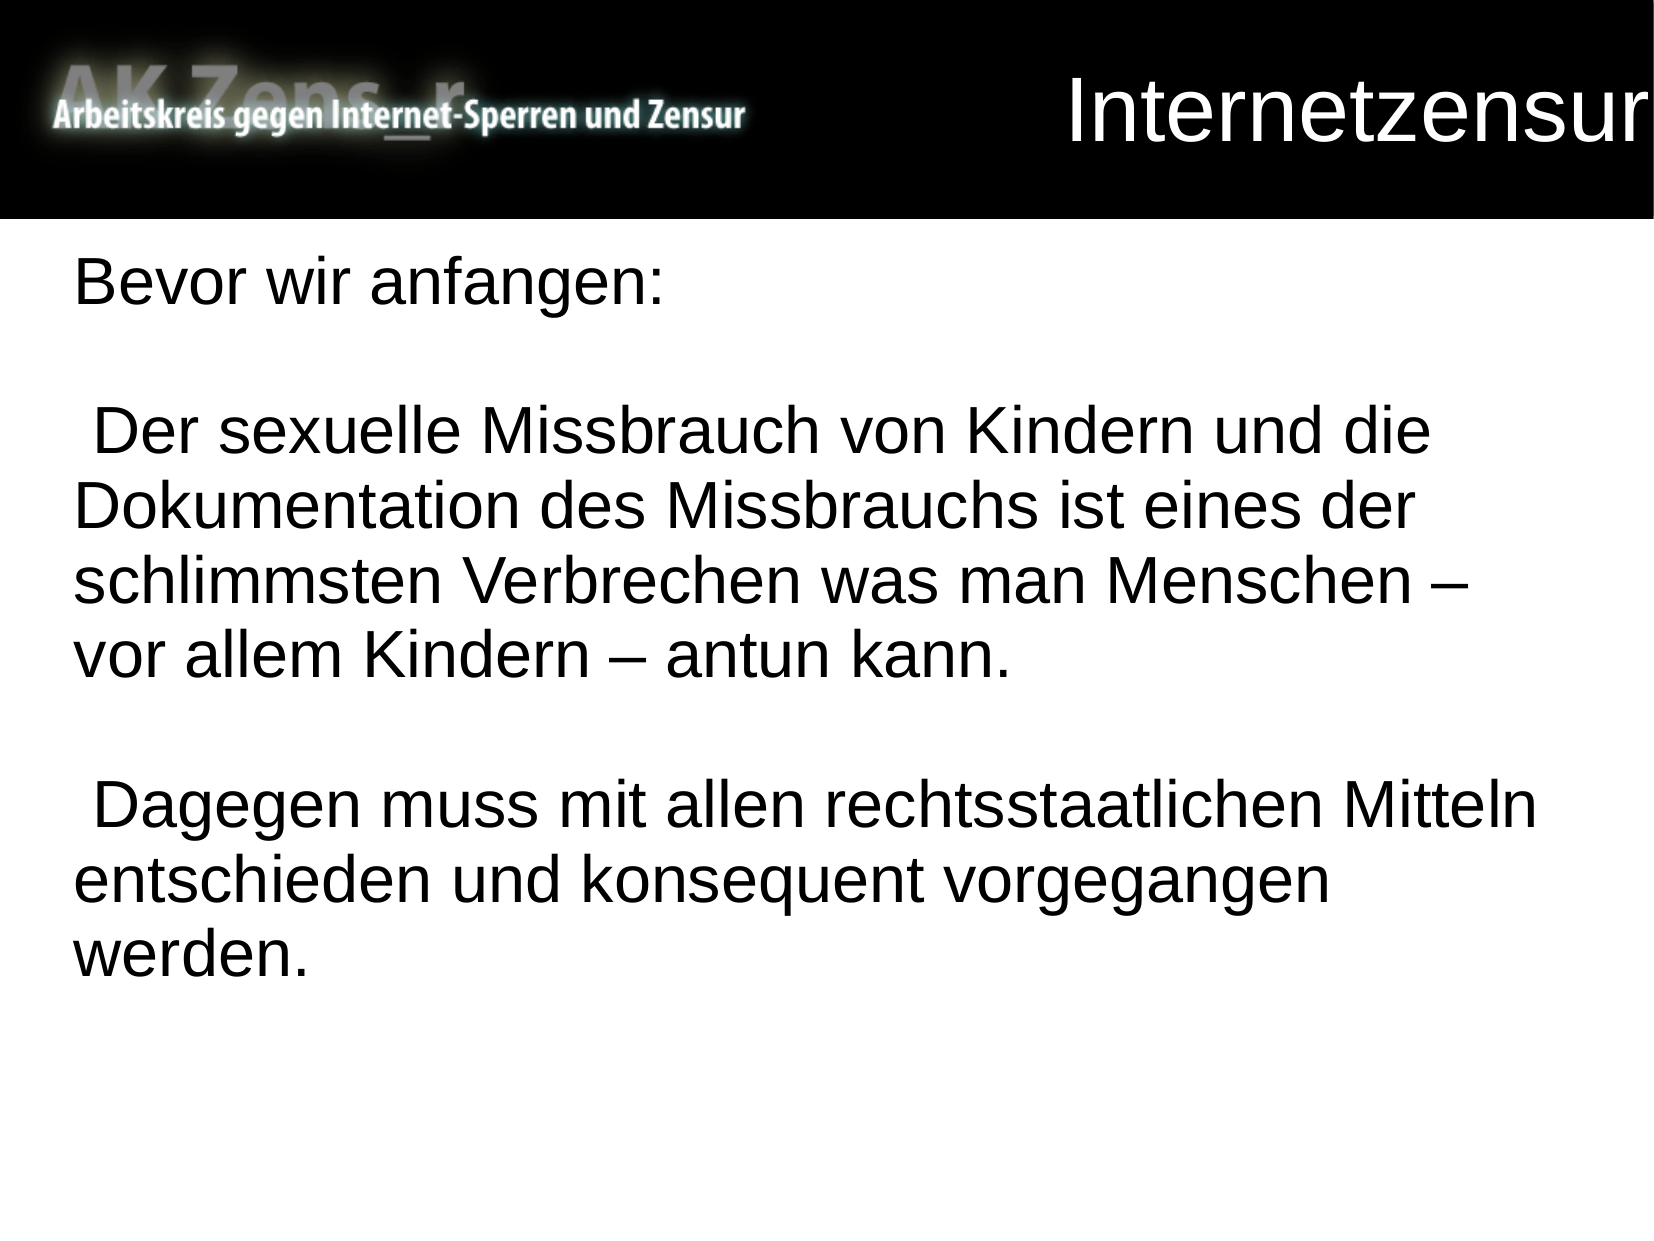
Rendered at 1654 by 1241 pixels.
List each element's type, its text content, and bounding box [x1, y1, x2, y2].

text_box Bevor wir anfangen: Der sexuelle Missbrauch von Kindern und die Dokumentation des Missbrauchs ist eines der schlimmsten Verbrechen was man Menschen – vor allem Kindern – antun kann. Dagegen muss mit allen rechtsstaatlichen Mitteln entschieden und konsequent vorgegangen werden. [59, 656, 1595, 1149]
text_box [22, 236, 1645, 656]
picture [0, 0, 766, 204]
title Internetzensur [0, 2, 1654, 216]
